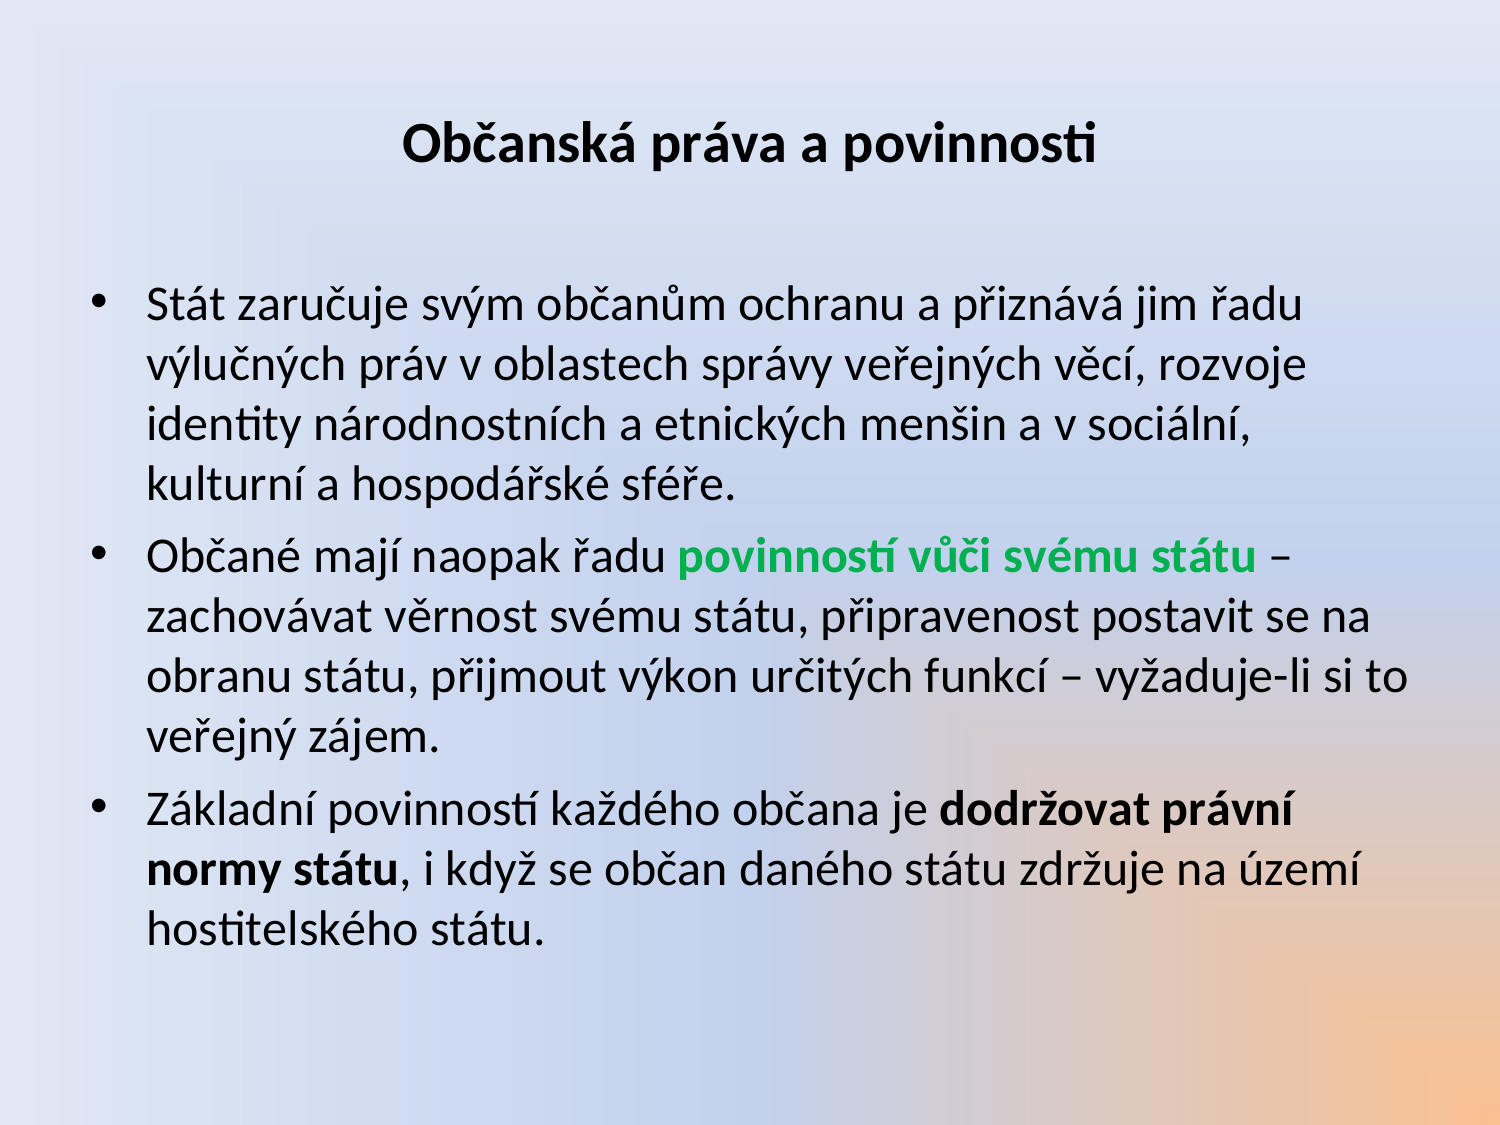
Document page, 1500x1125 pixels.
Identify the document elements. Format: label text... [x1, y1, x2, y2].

list Stát zaručuje svým občanům ochranu a přiznává jim řadu výlučných práv v oblastech správy veřejných věcí, rozvoje identity národnostních a etnických menšin a v sociální, kulturní a hospodářské sféře. Občané mají naopak řadu povinností vůči svému státu – zachovávat věrnost svému státu, připravenost postavit se na obranu státu, přijmout výkon určitých funkcí – vyžaduje-li si to veřejný zájem. Základní povinností každého občana je dodržovat právní normy státu, i když se občan daného státu zdržuje na území hostitelského státu. [75, 262, 1426, 1006]
title Občanská práva a povinnosti [75, 45, 1426, 233]
picture [0, 0, 1500, 1125]
